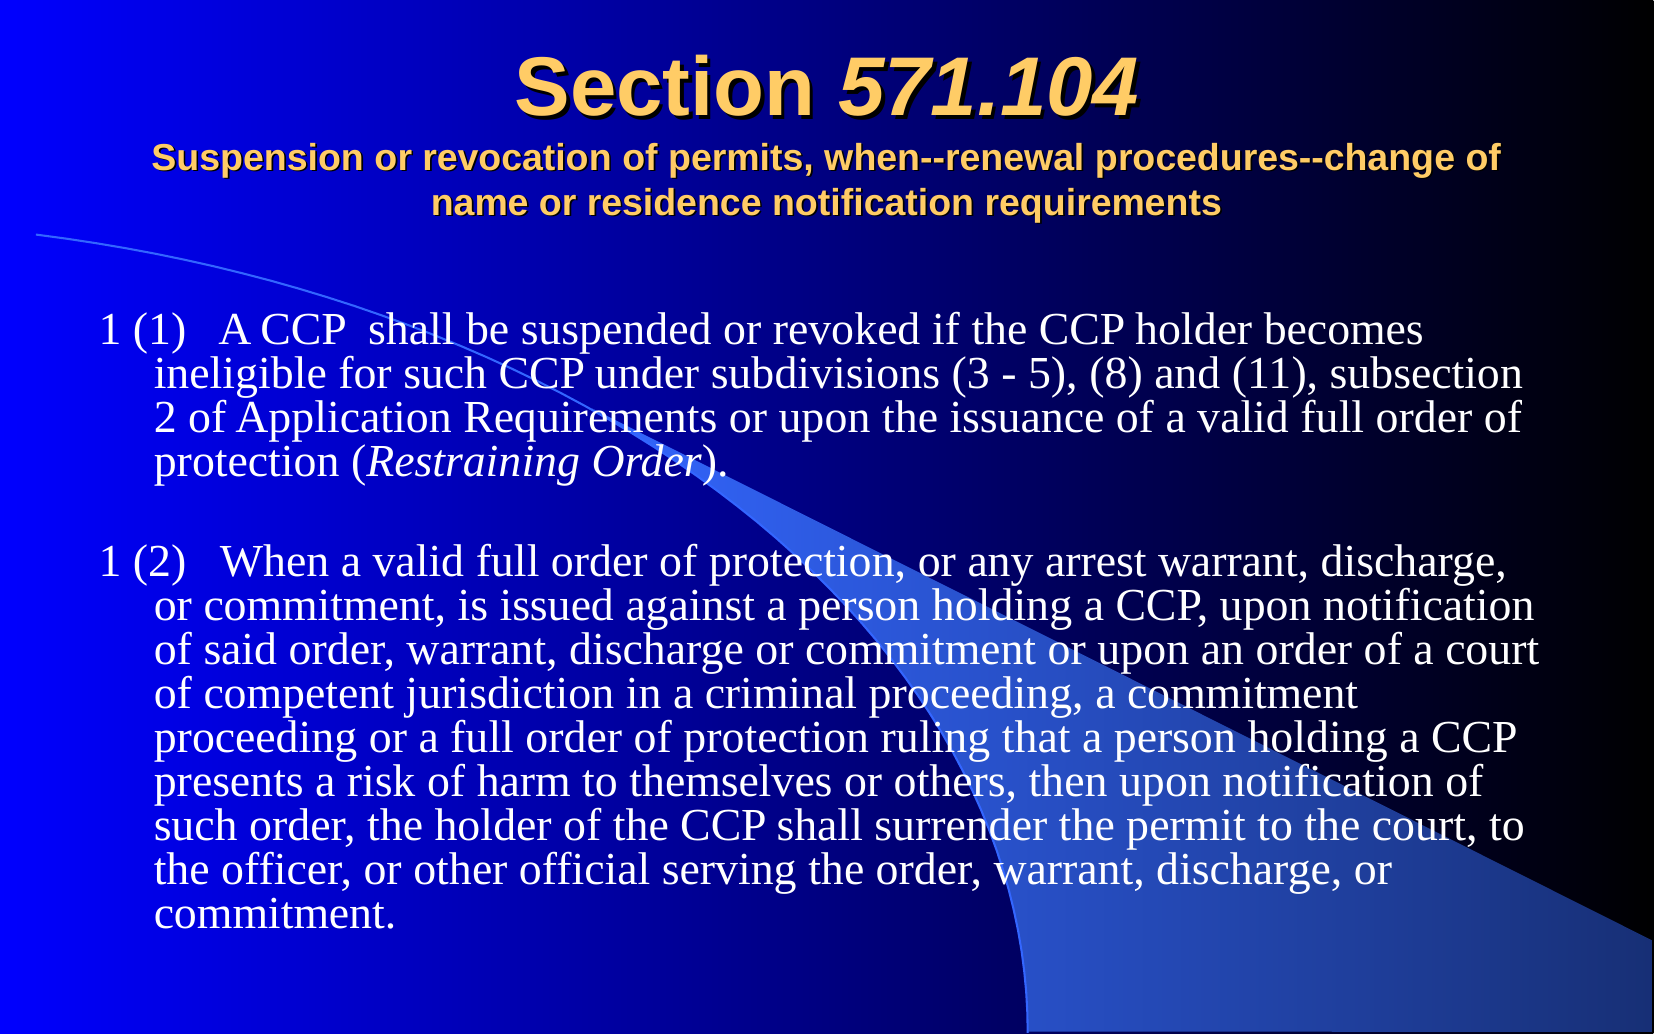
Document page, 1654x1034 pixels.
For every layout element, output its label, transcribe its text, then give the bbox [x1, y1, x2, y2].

title Section 571.104 Suspension or revocation of permits, when--renewal procedures--change of name or residence notification requirements [82, 24, 1571, 231]
list 1 (1) A CCP shall be suspended or revoked if the CCP holder becomes ineligible for such CCP under subdivisions (3 - 5), (8) and (11), subsection 2 of Application Requirements or upon the issuance of a valid full order of protection (Restraining Order). 1 (2) When a valid full order of protection, or any arrest warrant, discharge, or commitment, is issued against a person holding a CCP, upon notification of said order, warrant, discharge or commitment or upon an order of a court of competent jurisdiction in a criminal proceeding, a commitment proceeding or a full order of protection ruling that a person holding a CCP presents a risk of harm to themselves or others, then upon notification of such order, the holder of the CCP shall surrender the permit to the court, to the officer, or other official serving the order, warrant, discharge, or commitment. [82, 241, 1571, 935]
